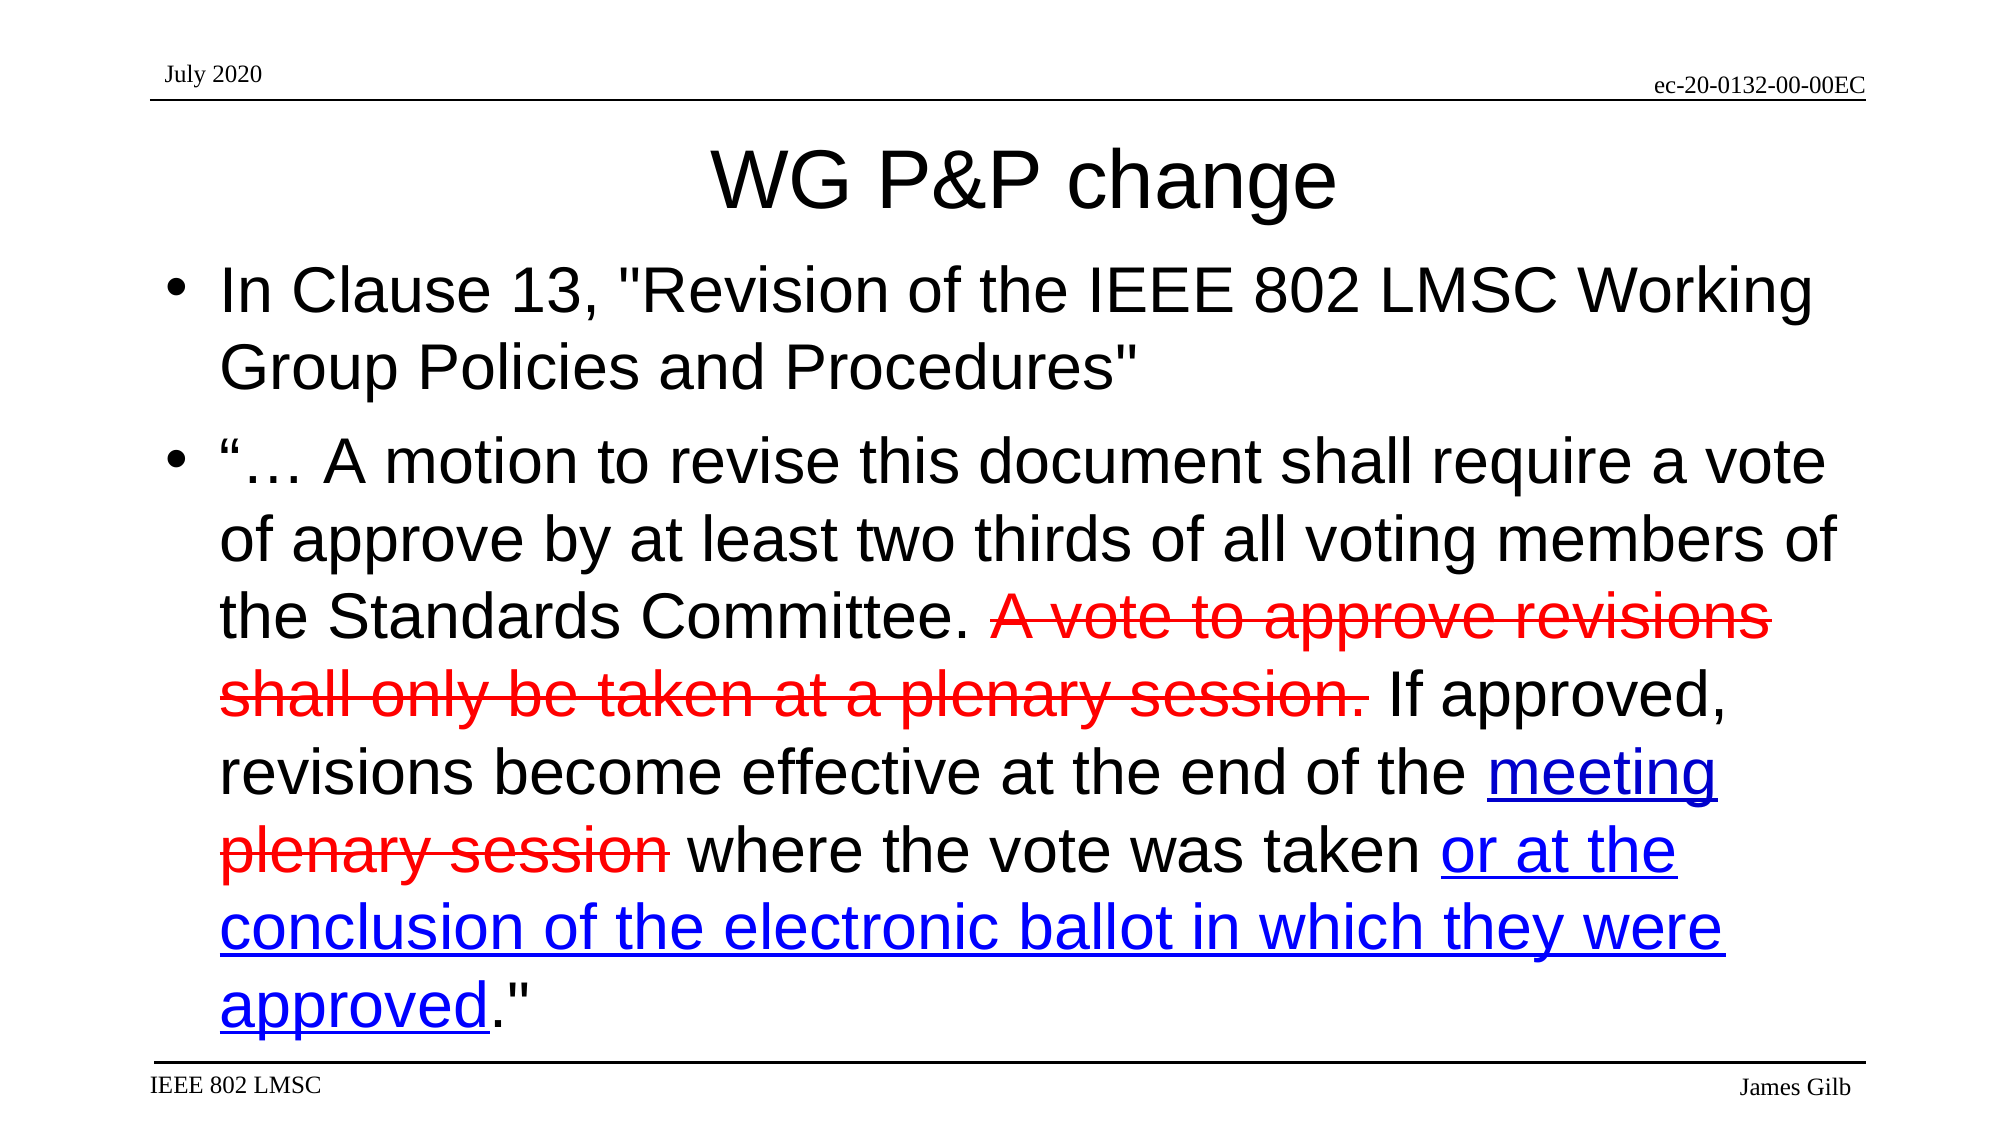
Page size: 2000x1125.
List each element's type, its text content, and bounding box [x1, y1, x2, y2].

list In Clause 13, "Revision of the IEEE 802 LMSC Working Group Policies and Procedures" “… A motion to revise this document shall require a vote of approve by at least two thirds of all voting members of the Standards Committee. A vote to approve revisions shall only be taken at a plenary session. If approved, revisions become effective at the end of the meeting plenary session where the vote was taken or at the conclusion of the electronic ballot in which they were approved." [149, 239, 1900, 1051]
title WG P&P change [149, 112, 1900, 238]
